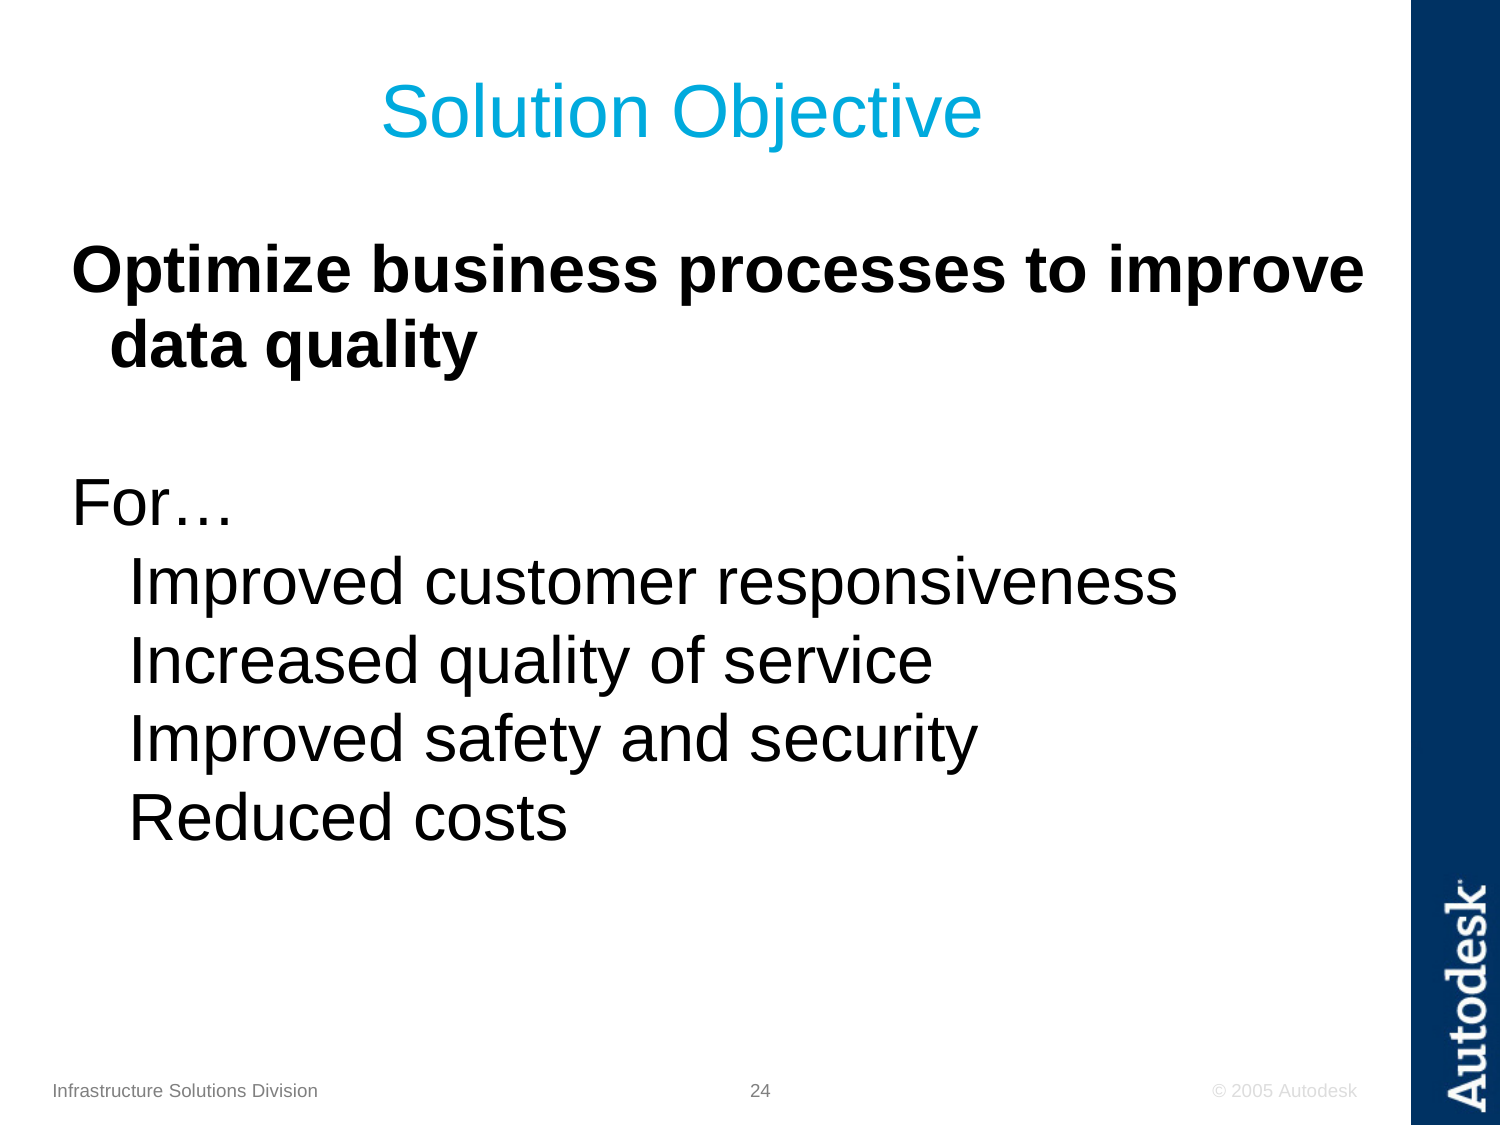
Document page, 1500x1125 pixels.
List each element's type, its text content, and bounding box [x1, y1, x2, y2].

list Optimize business processes to improve data quality For… Improved customer responsiveness Increased quality of service Improved safety and security Reduced costs [52, 232, 1376, 1125]
picture [1411, 0, 1500, 1125]
title Solution Objective [52, 22, 1313, 210]
